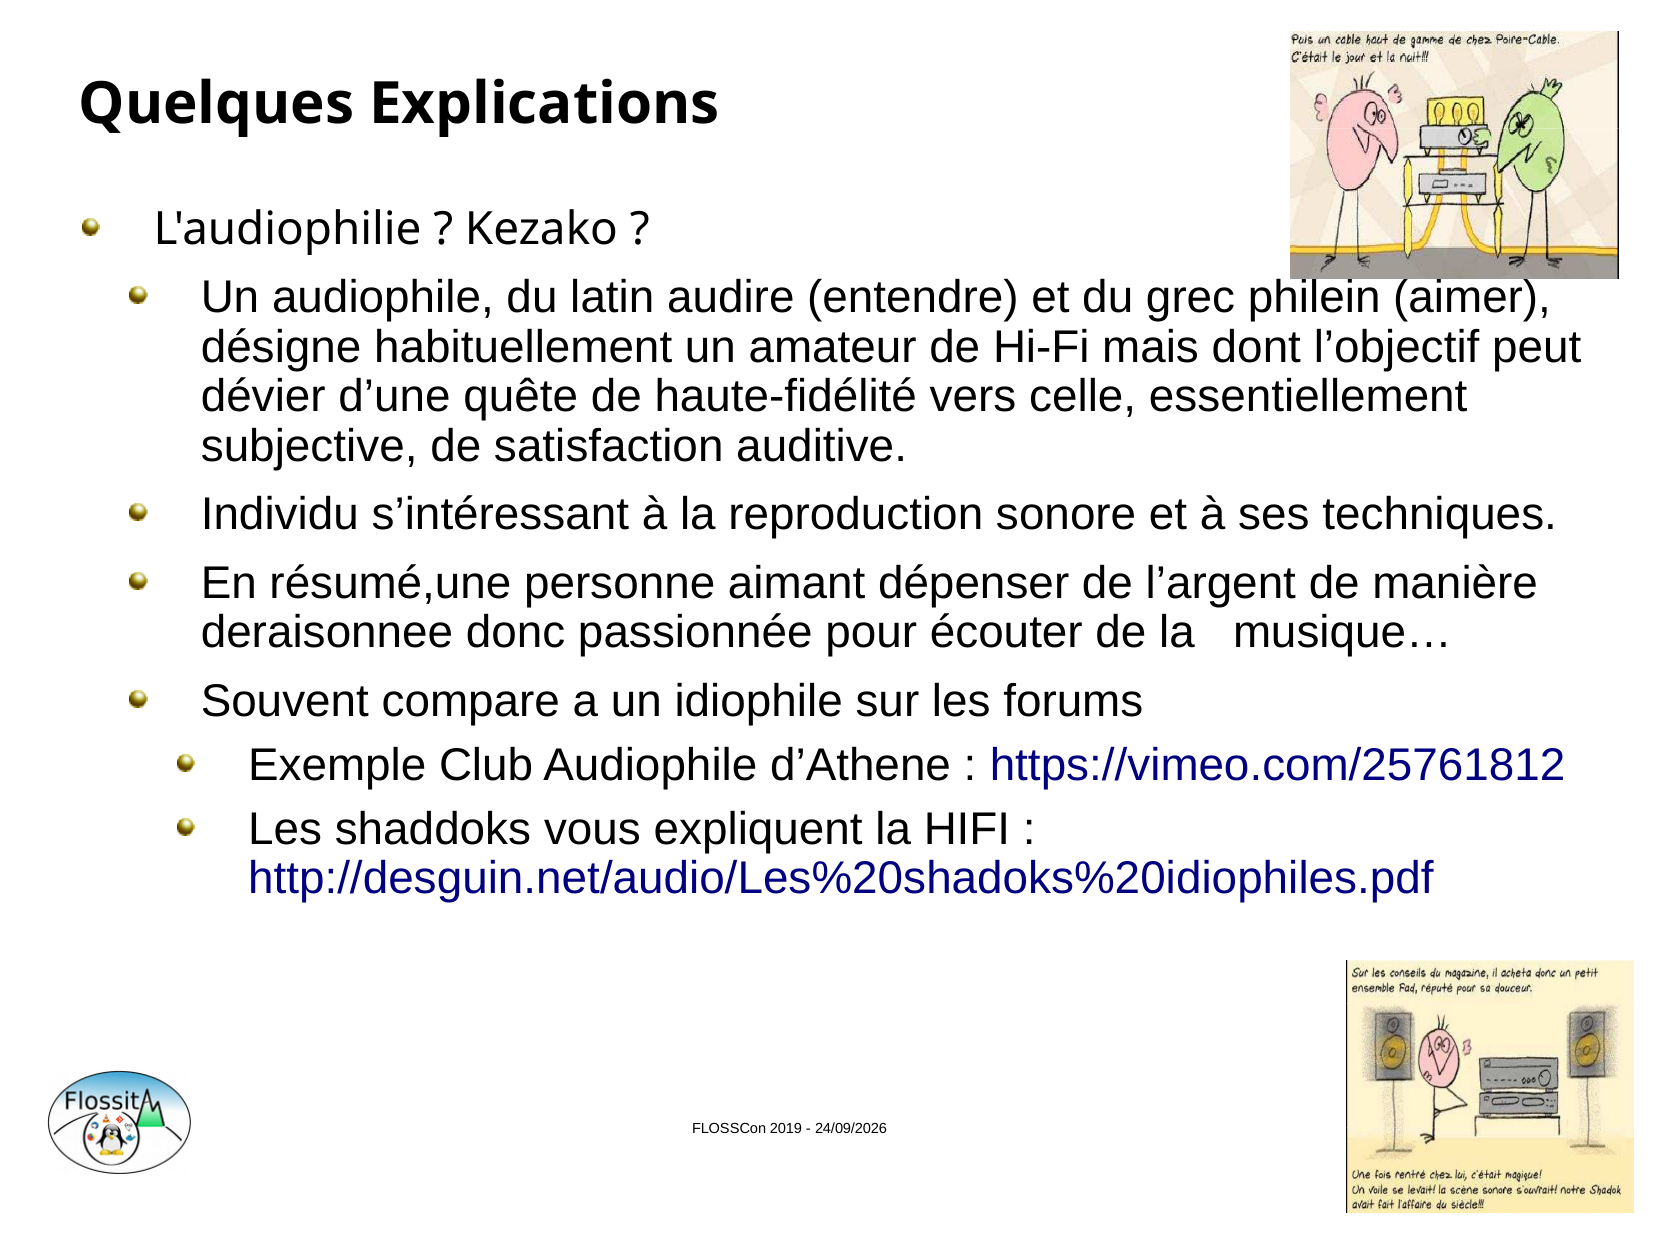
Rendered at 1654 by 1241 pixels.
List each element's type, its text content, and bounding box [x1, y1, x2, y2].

picture [1290, 31, 1619, 279]
picture [47, 1070, 70, 1174]
title Quelques Explications [63, 57, 1290, 183]
picture [1346, 960, 1634, 1213]
list L'audiophilie ? Kezako ? Un audiophile, du latin audire (entendre) et du grec philein (aimer), désigne habituellement un amateur de Hi-Fi mais dont l’objectif peut dévier d’une quête de haute-fidélité vers celle, essentiellement subjective, de satisfaction auditive. Individu s’intéressant à la reproduction sonore et à ses techniques. En résumé,une personne aimant dépenser de l’argent de manière deraisonnee donc passionnée pour écouter de la musique… Souvent compare a un idiophile sur les forums Exemple Club Audiophile d’Athene : https://vimeo.com/25761812 Les shaddoks vous expliquent la HIFI : http://desguin.net/audio/Les%20shadoks%20idiophiles.pdf [70, 204, 1614, 1241]
